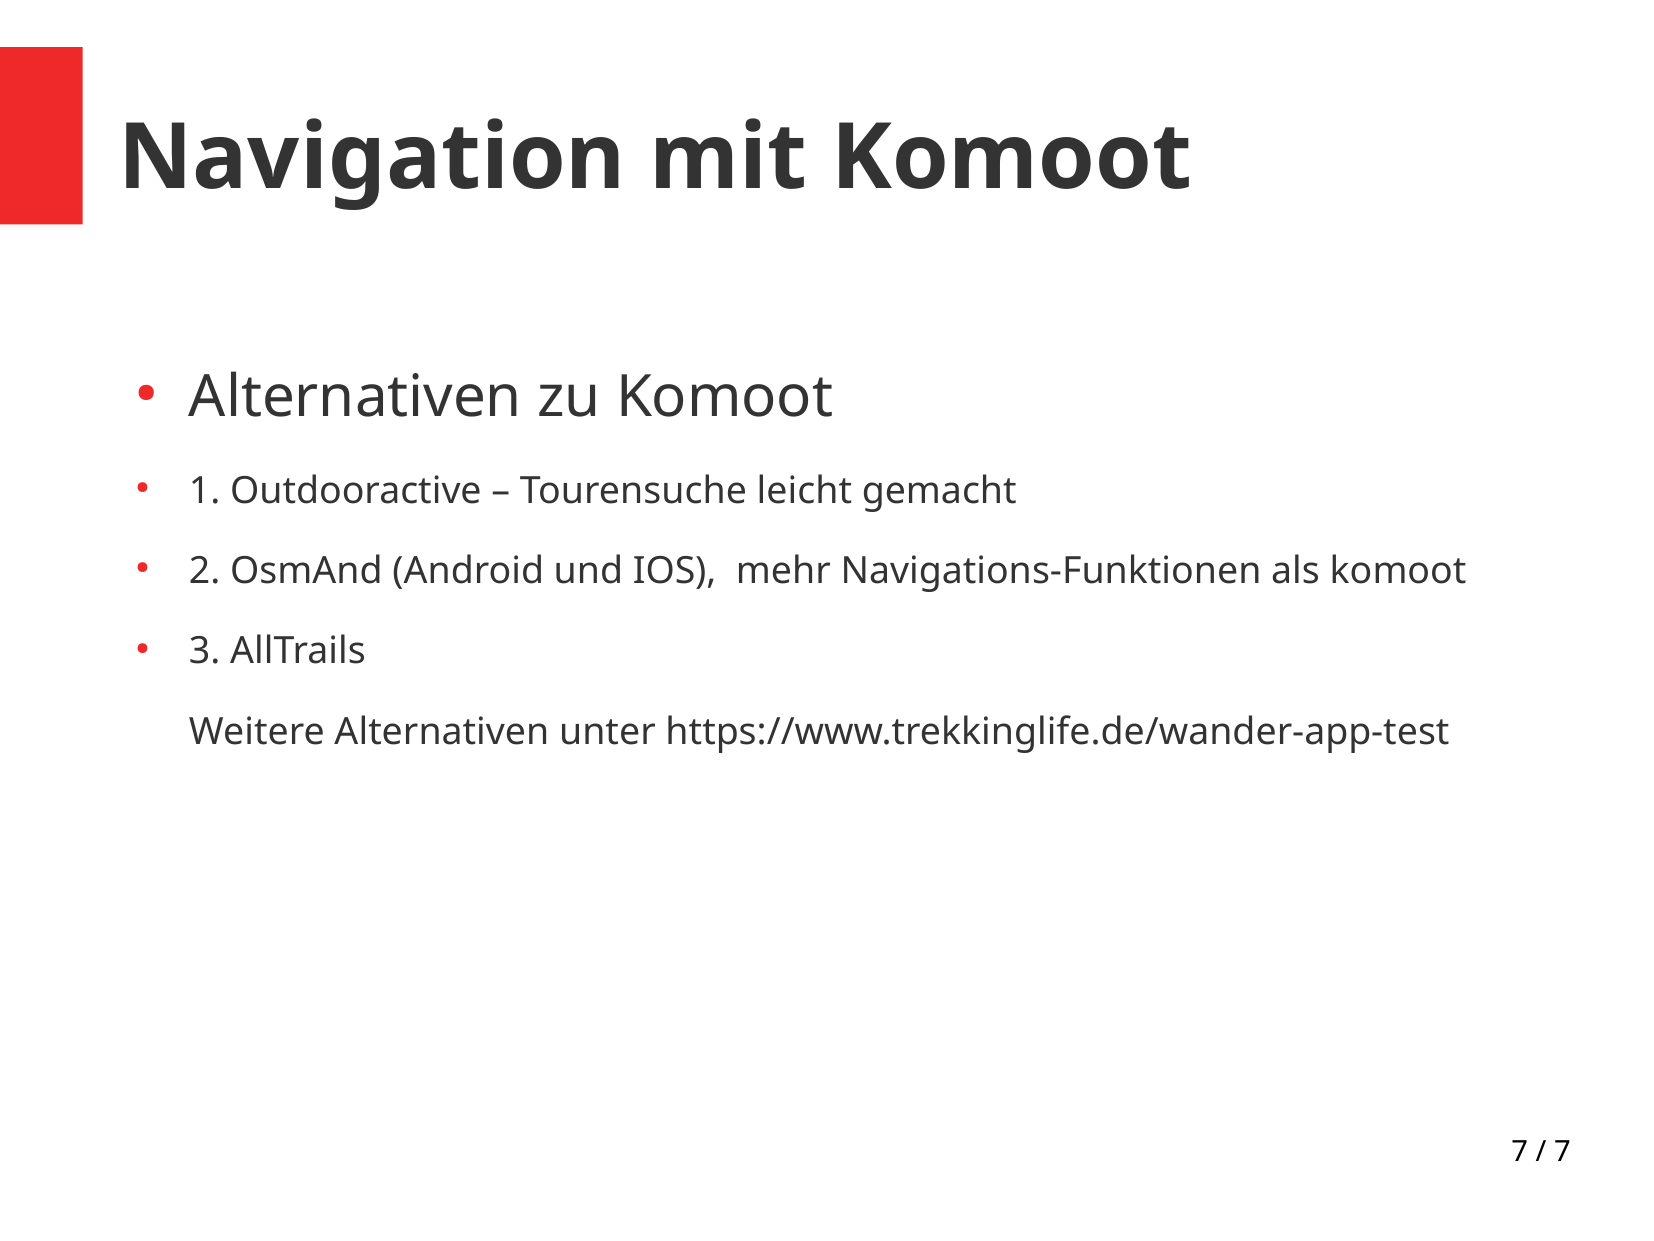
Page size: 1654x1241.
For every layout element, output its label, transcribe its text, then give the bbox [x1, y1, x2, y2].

title Navigation mit Komoot [118, 49, 1571, 257]
list Alternativen zu Komoot 1. Outdooractive – Tourensuche leicht gemacht 2. OsmAnd (Android und IOS), mehr Navigations-Funktionen als komoot 3. AllTrails Weitere Alternativen unter https://www.trekkinglife.de/wander-app-test [118, 354, 1536, 1074]
